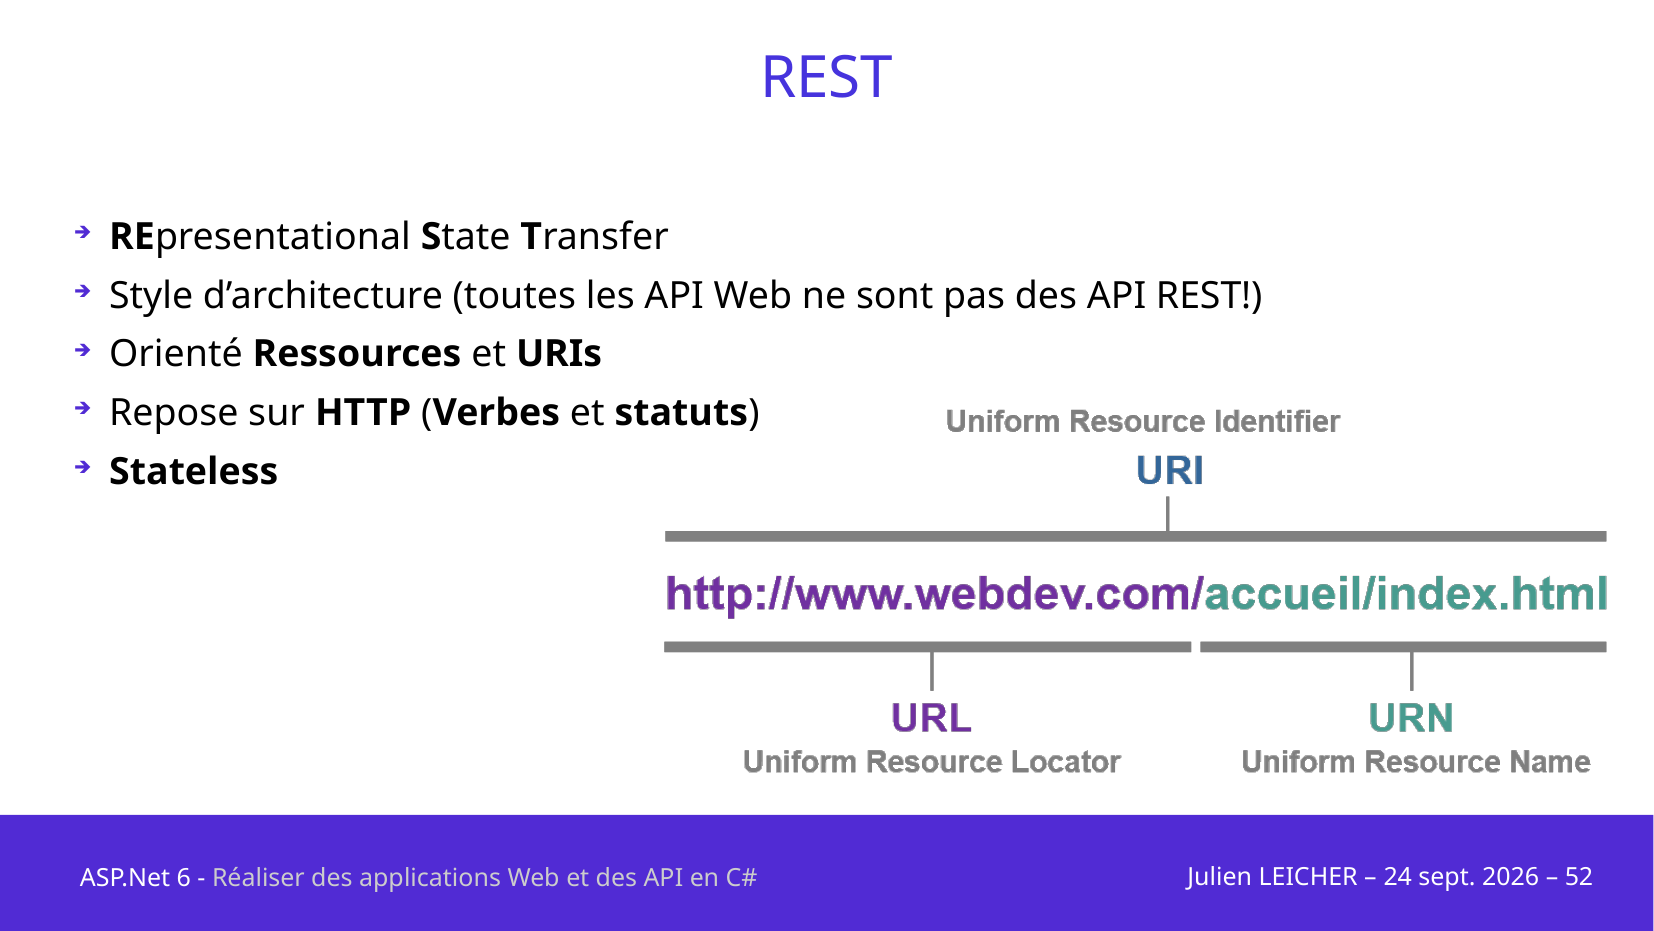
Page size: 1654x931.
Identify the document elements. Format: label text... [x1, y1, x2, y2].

text_box REST [0, 27, 1654, 113]
text_box ASP.Net 6 - Réaliser des applications Web et des API en C# [64, 852, 798, 898]
text_box Julien LEICHER – 28 févr. 2022 – <numéro> [0, 814, 1654, 931]
picture [654, 389, 1622, 789]
text_box REpresentational State Transfer Style d’architecture (toutes les API Web ne sont pas des API REST!) Orienté Ressources et URIs Repose sur HTTP (Verbes et statuts) Stateless [59, 194, 1595, 678]
